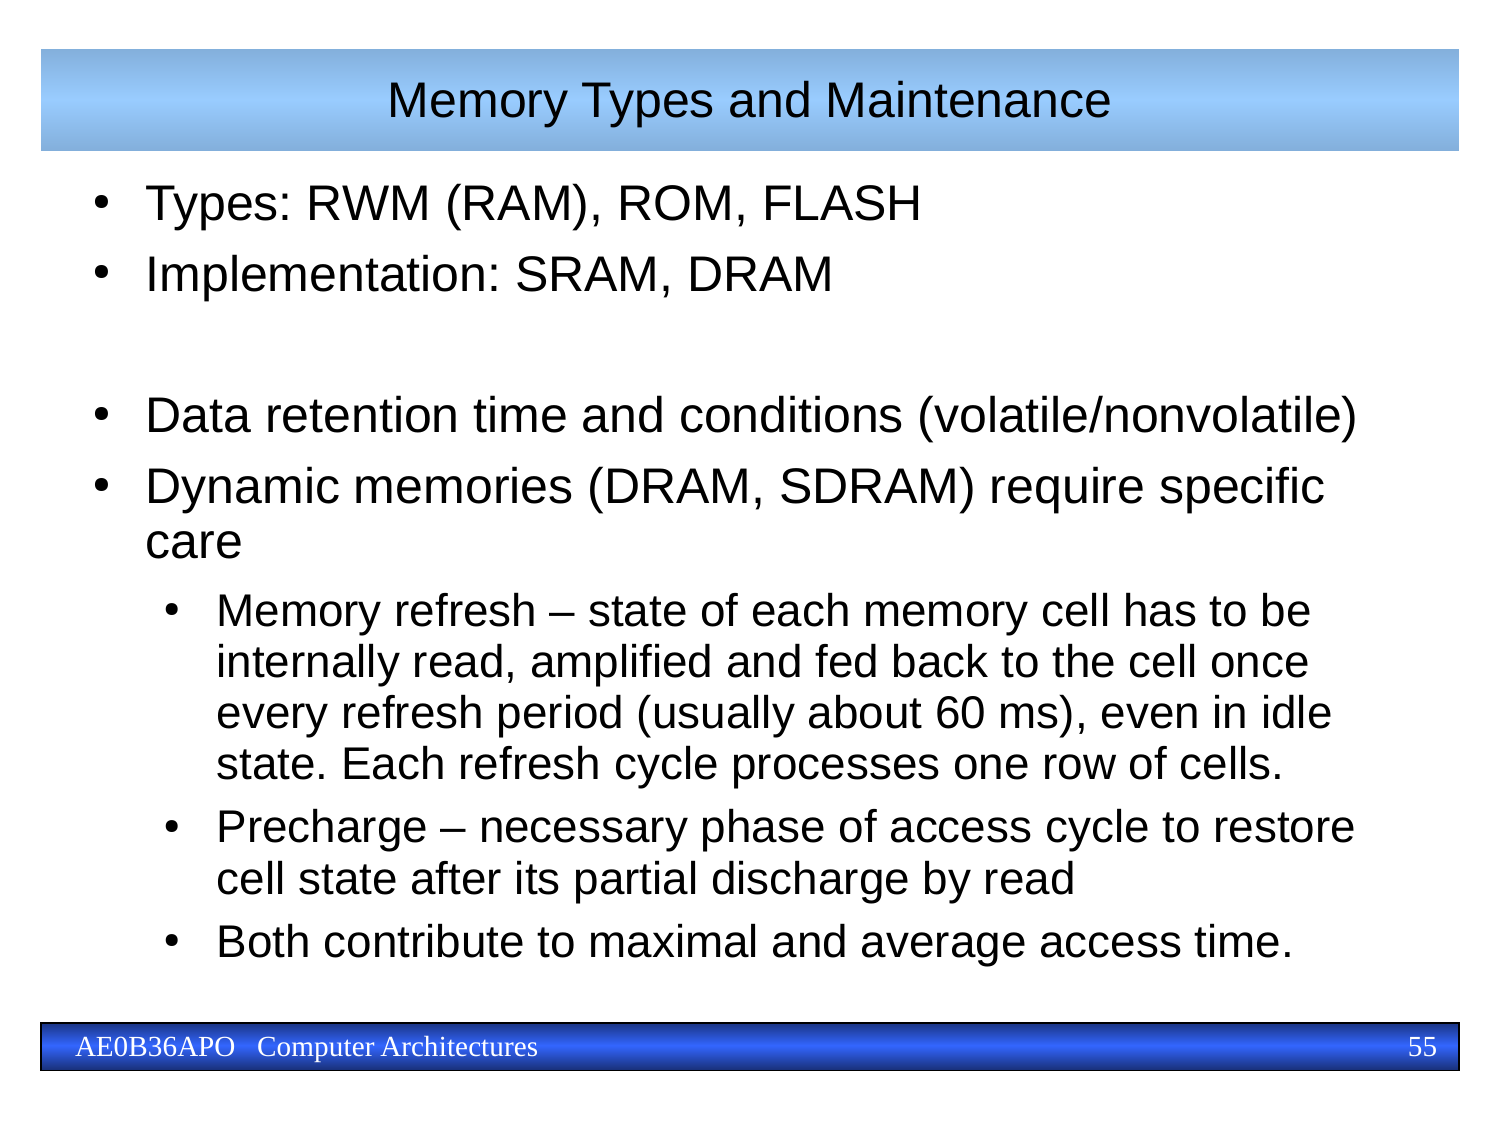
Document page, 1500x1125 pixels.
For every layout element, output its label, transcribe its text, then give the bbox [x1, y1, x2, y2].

list Types: RWM (RAM), ROM, FLASH Implementation: SRAM, DRAM Data retention time and conditions (volatile/nonvolatile) Dynamic memories (DRAM, SDRAM) require specific care Memory refresh – state of each memory cell has to be internally read, amplified and fed back to the cell once every refresh period (usually about 60 ms), even in idle state. Each refresh cycle processes one row of cells. Precharge – necessary phase of access cycle to restore cell state after its partial discharge by read Both contribute to maximal and average access time. [75, 174, 1425, 1000]
title Memory Types and Maintenance [41, 49, 1459, 151]
